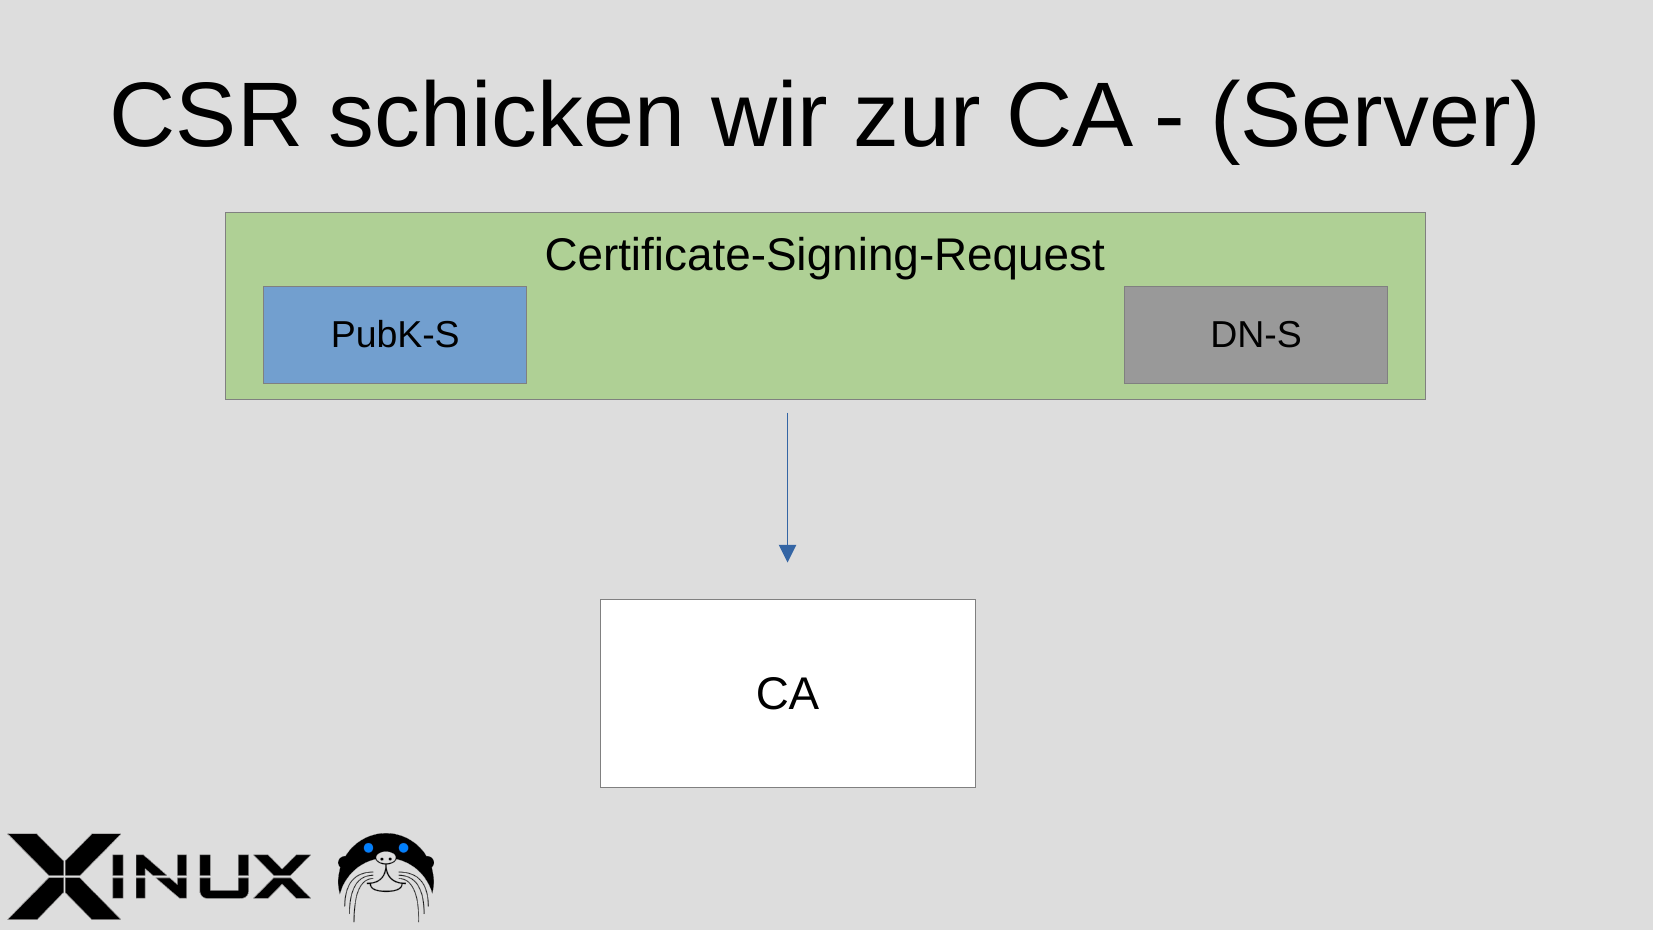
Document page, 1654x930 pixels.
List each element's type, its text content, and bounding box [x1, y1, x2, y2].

picture [0, 824, 440, 929]
text_box Certificate-Signing-Request [225, 212, 1426, 400]
text_box PubK-S [263, 286, 527, 384]
title CSR schicken wir zur CA - (Server) [82, 37, 1571, 193]
text_box DN-S [1124, 286, 1388, 384]
text_box CA [600, 599, 976, 788]
